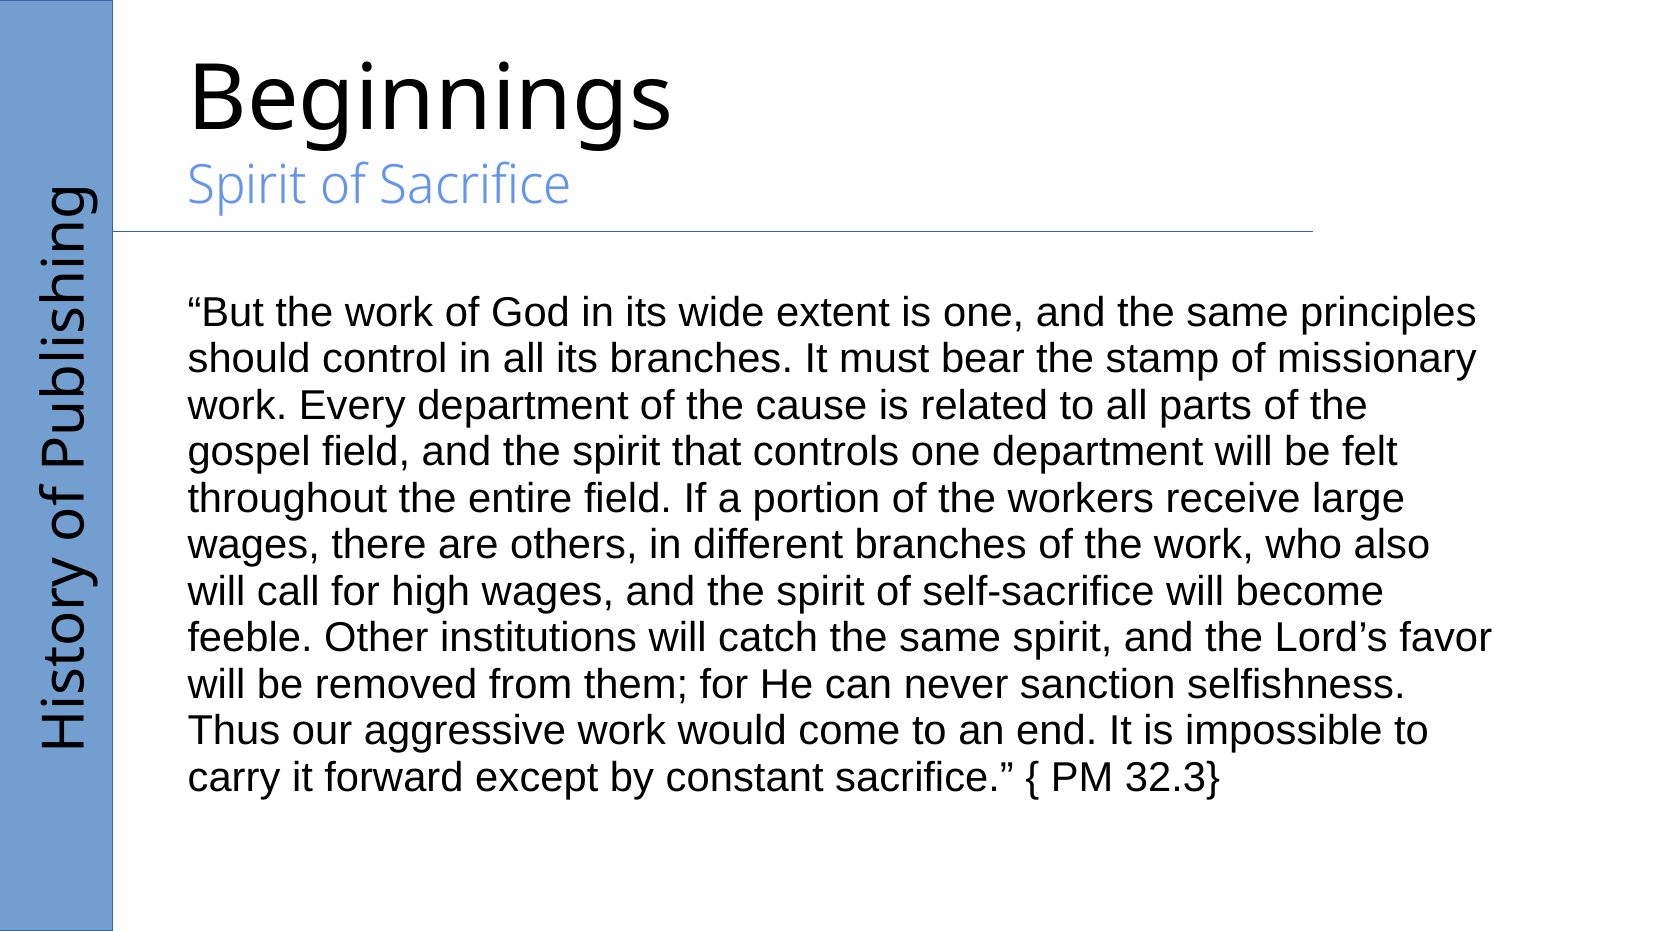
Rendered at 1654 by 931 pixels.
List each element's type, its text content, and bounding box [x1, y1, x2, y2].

title Beginnings [187, 33, 1571, 125]
subtitle “But the work of God in its wide extent is one, and the same principles should control in all its branches. It must bear the stamp of missionary work. Every department of the cause is related to all parts of the gospel field, and the spirit that controls one department will be felt throughout the entire field. If a portion of the workers receive large wages, there are others, in different branches of the work, who also will call for high wages, and the spirit of self-sacrifice will become feeble. Other institutions will catch the same spirit, and the Lord’s favor will be removed from them; for He can never sanction selfishness. Thus our aggressive work would come to an end. It is impossible to carry it forward except by constant sacrifice.” { PM 32.3} [187, 288, 1501, 826]
text_box History of Publishing [13, 37, 105, 901]
text_box [0, 0, 113, 931]
title Spirit of Sacrifice [187, 125, 1571, 239]
